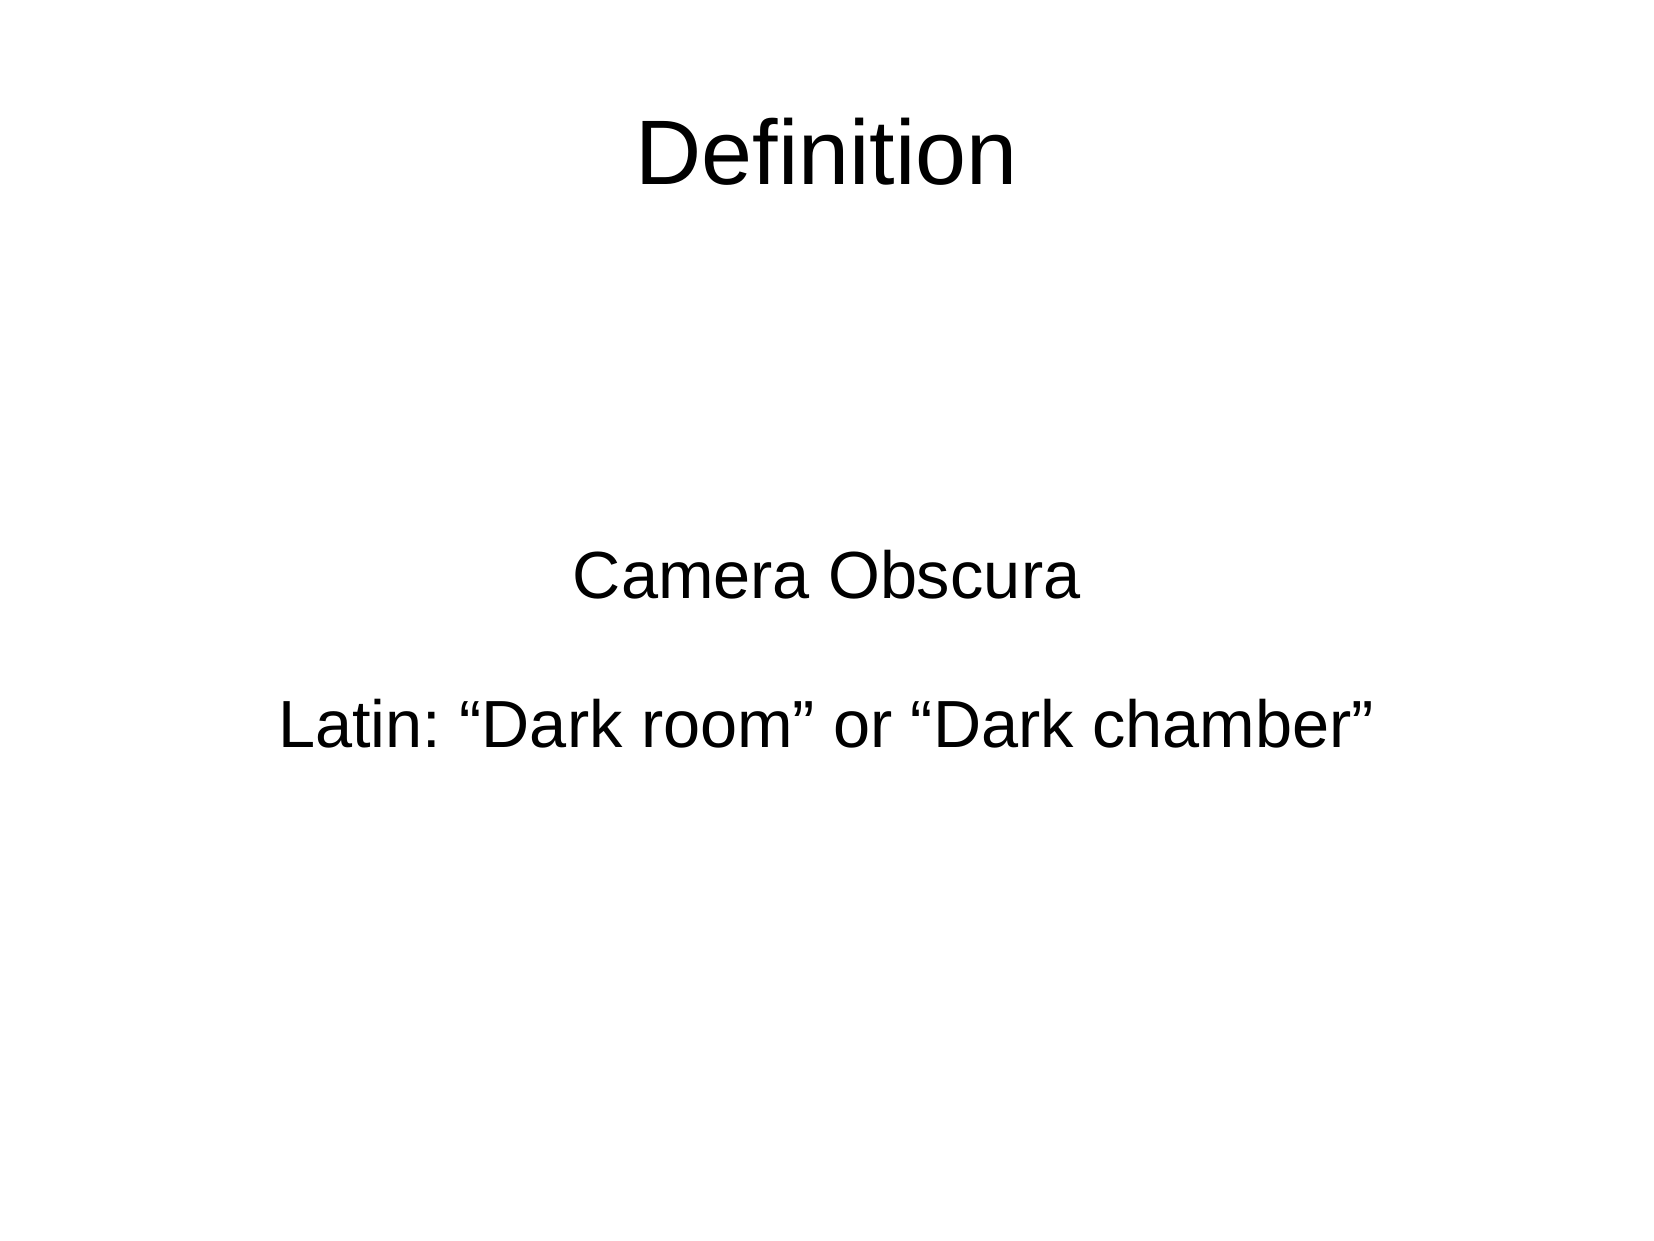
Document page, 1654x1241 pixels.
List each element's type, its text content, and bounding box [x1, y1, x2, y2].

subtitle Camera Obscura Latin: “Dark room” or “Dark chamber” [82, 290, 1571, 1010]
title Definition [82, 49, 1571, 257]
